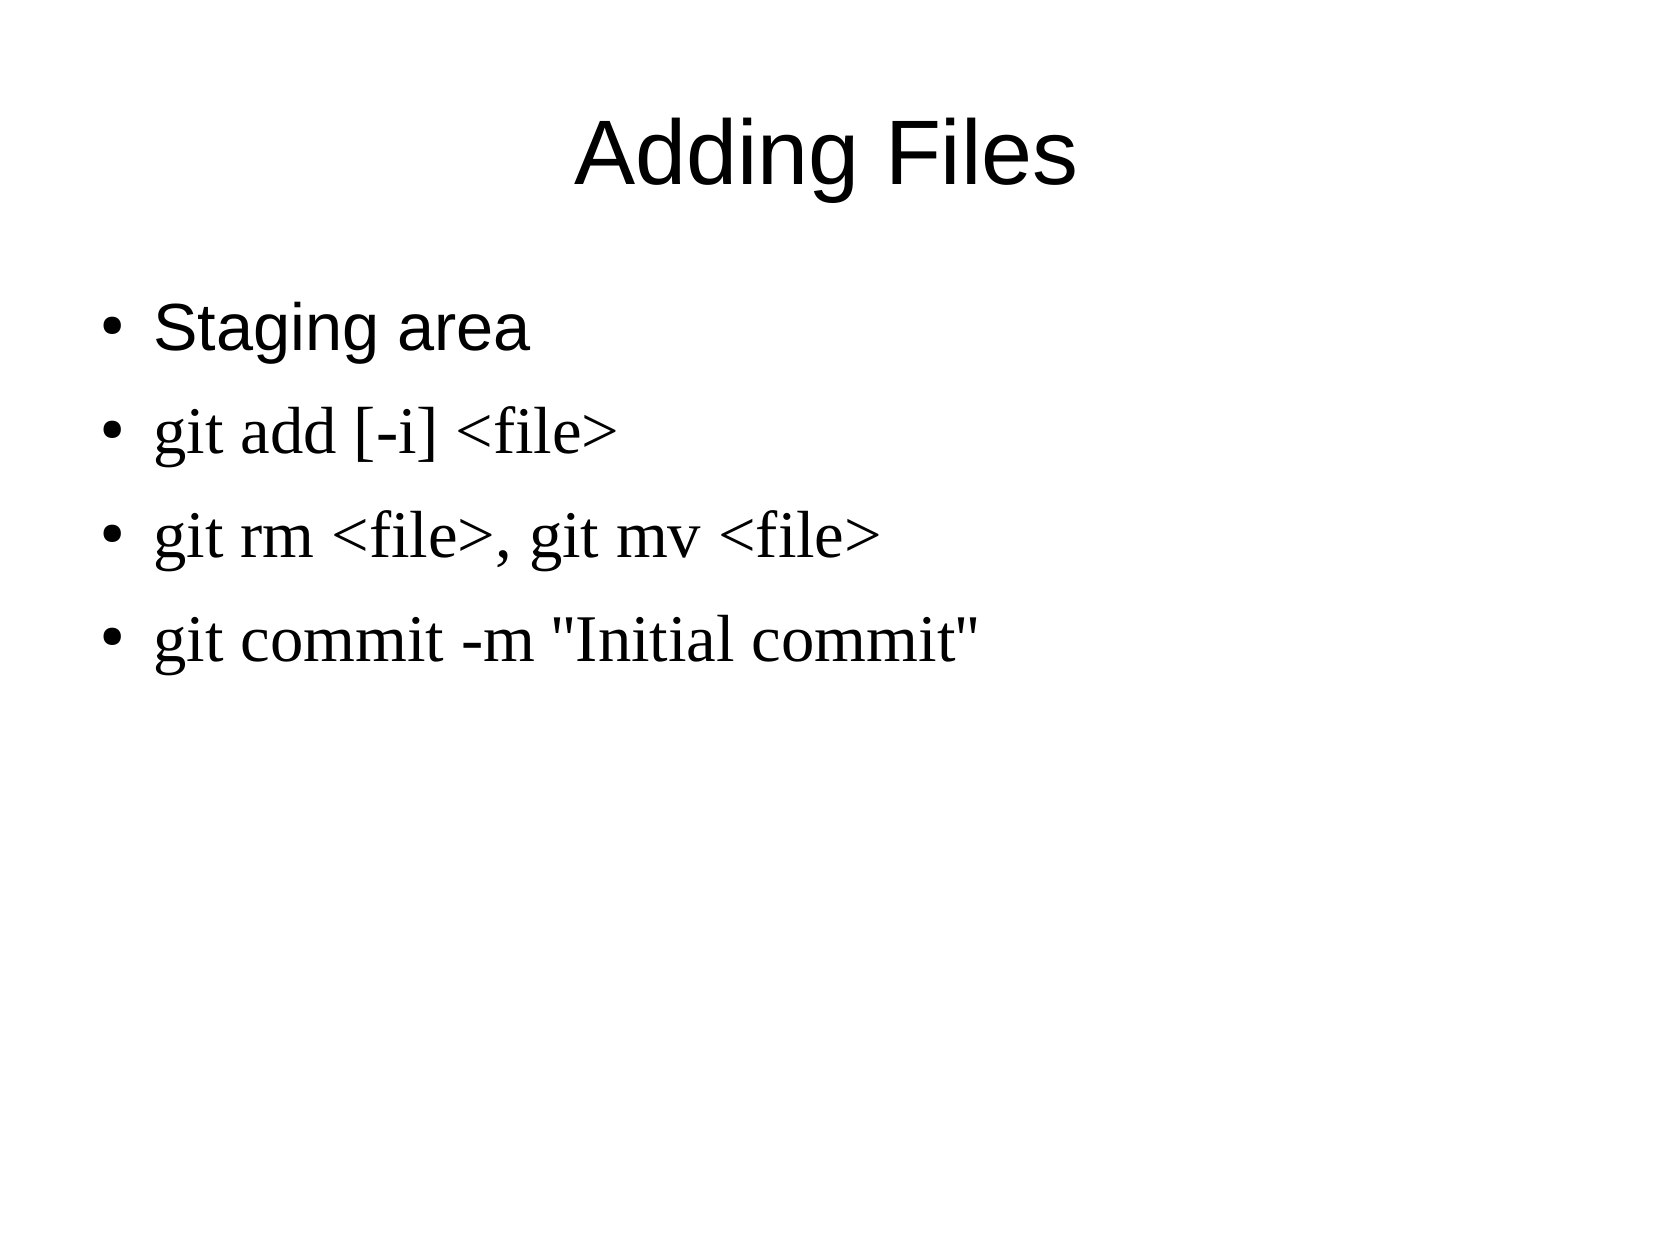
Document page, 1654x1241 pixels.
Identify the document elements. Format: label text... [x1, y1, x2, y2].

title Adding Files [82, 49, 1571, 257]
list Staging area git add [-i] <file> git rm <file>, git mv <file> git commit -m ''Initial commit'' [82, 290, 1571, 1109]
